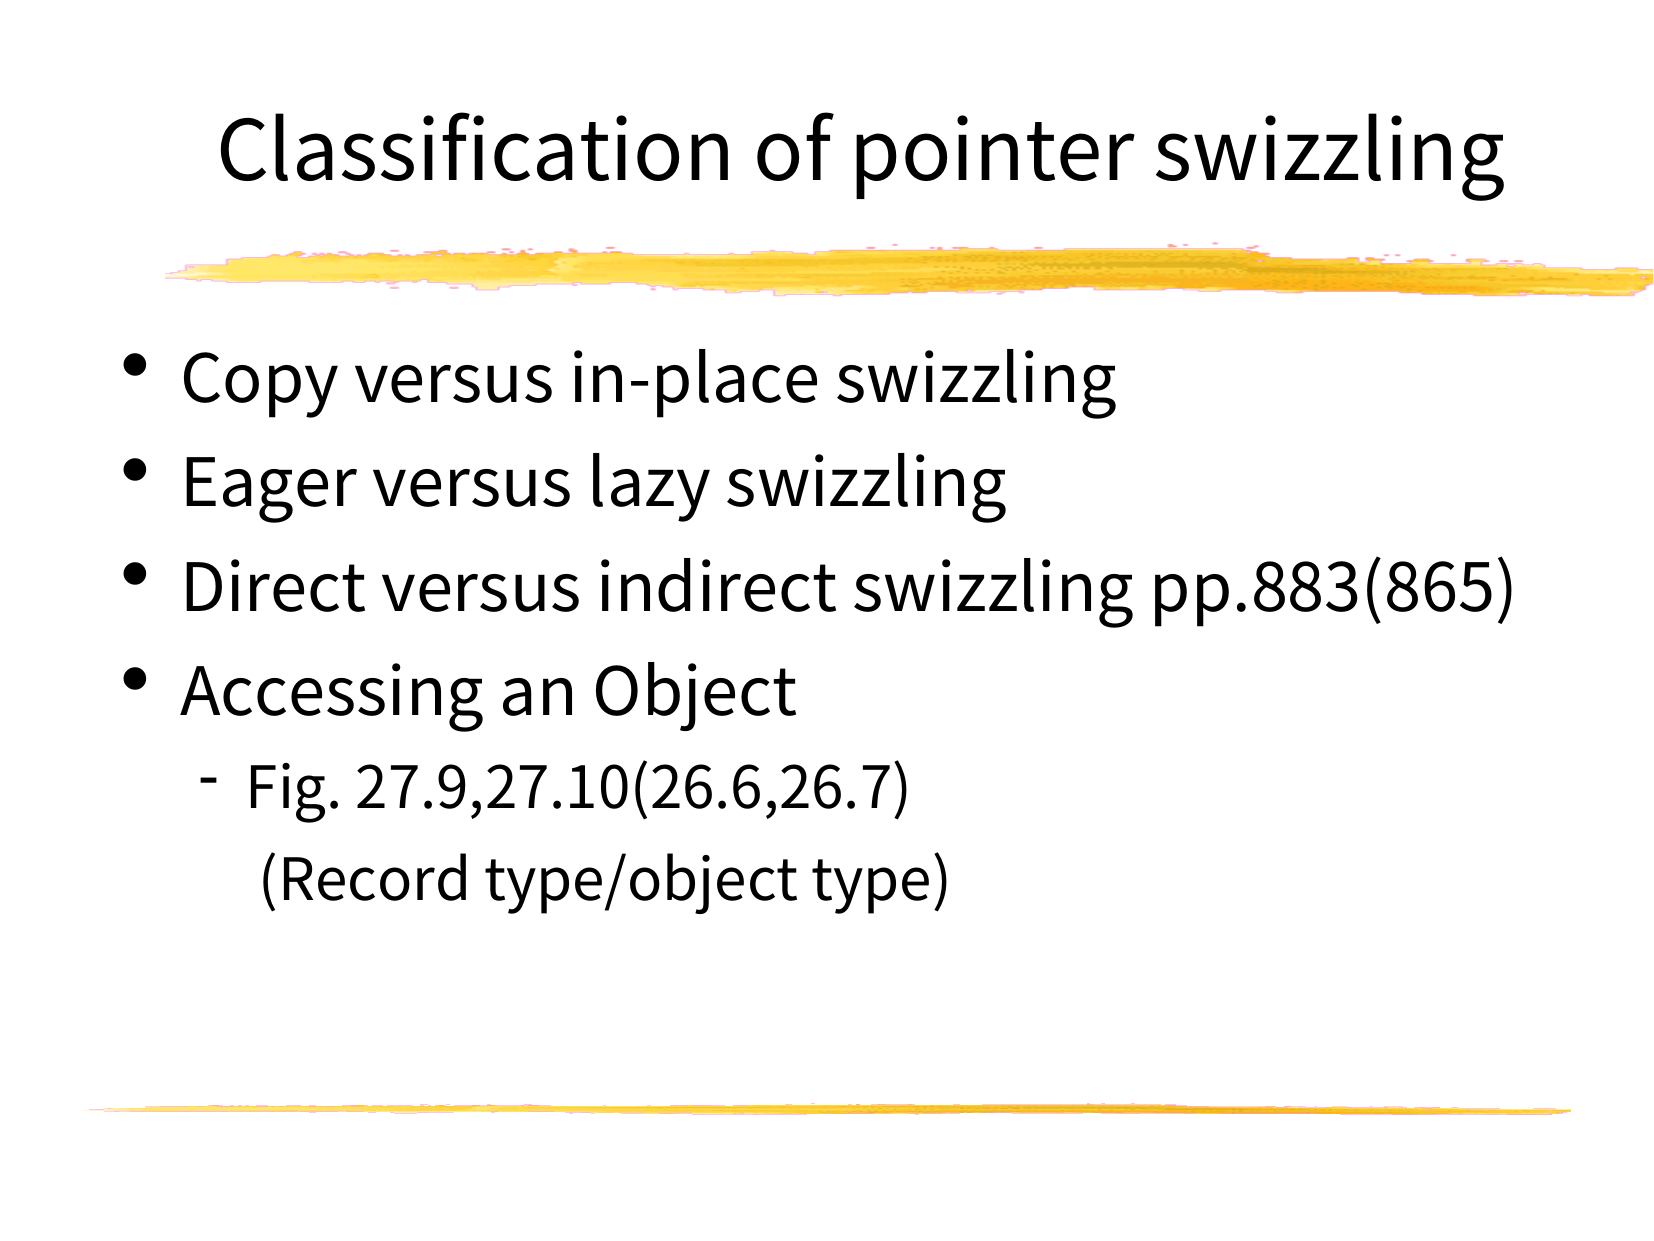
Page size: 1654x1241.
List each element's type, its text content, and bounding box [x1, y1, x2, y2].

picture [82, 1102, 1571, 1117]
picture [165, 237, 1654, 308]
list Copy versus in-place swizzling Eager versus lazy swizzling Direct versus indirect swizzling pp.883(865) Accessing an Object Fig. 27.9,27.10(26.6,26.7) (Record type/object type) [124, 316, 1530, 1061]
title Classification of pointer swizzling [99, 35, 1624, 244]
